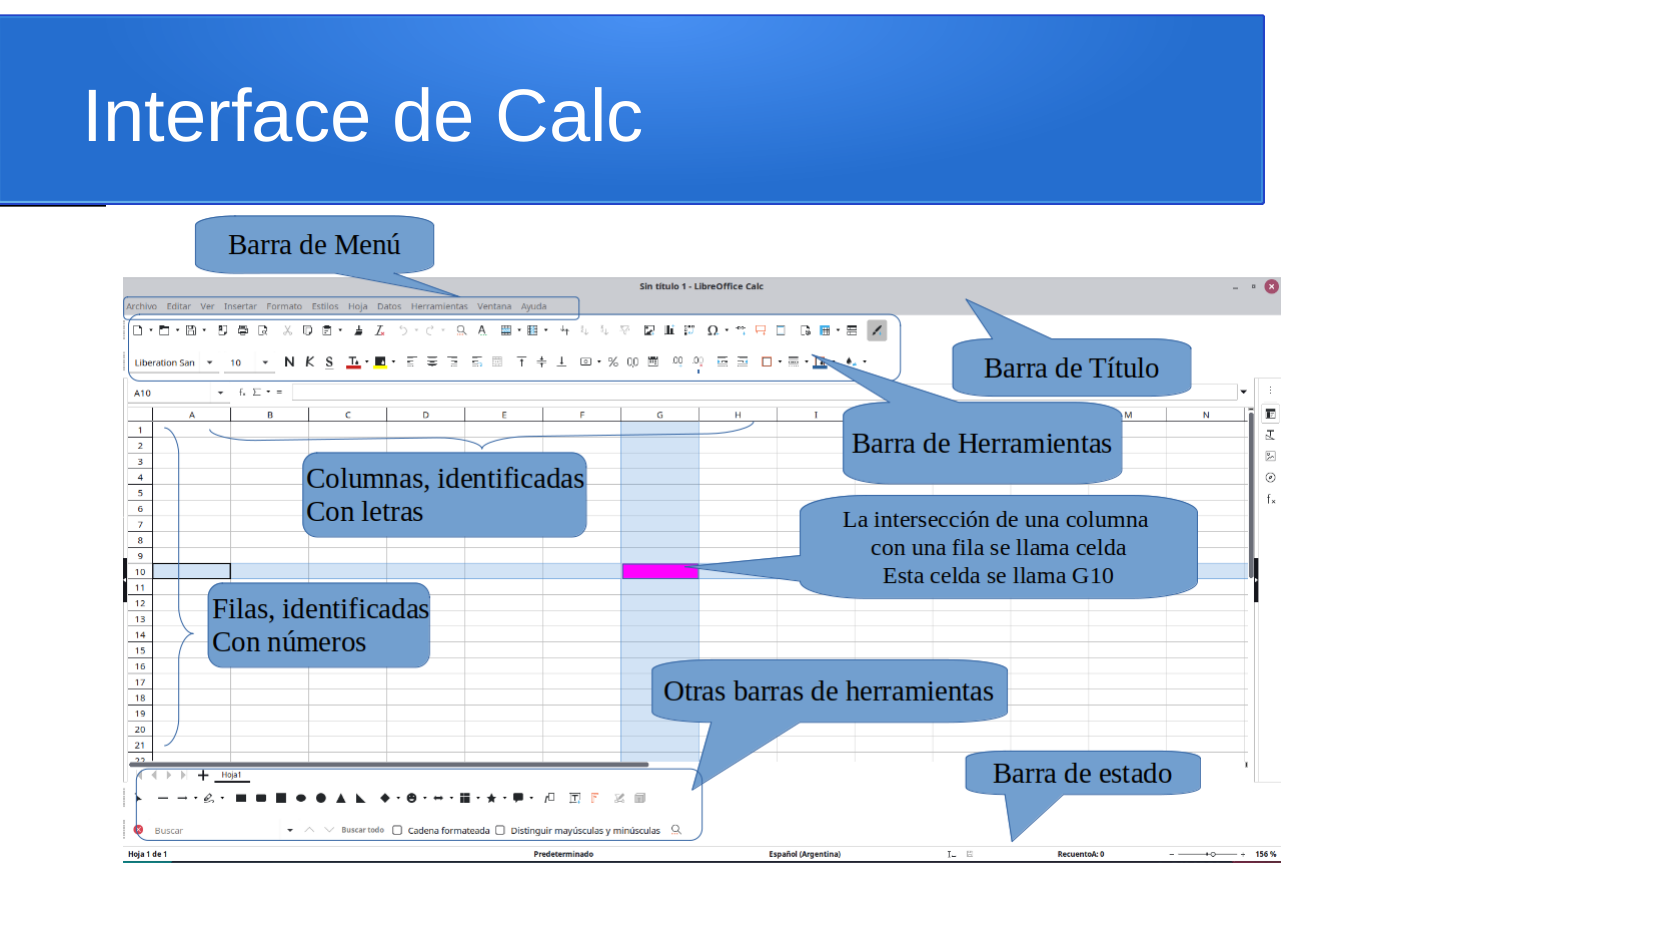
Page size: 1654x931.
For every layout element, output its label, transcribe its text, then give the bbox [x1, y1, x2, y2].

title Interface de Calc [82, 35, 1235, 189]
picture [106, 205, 1282, 863]
